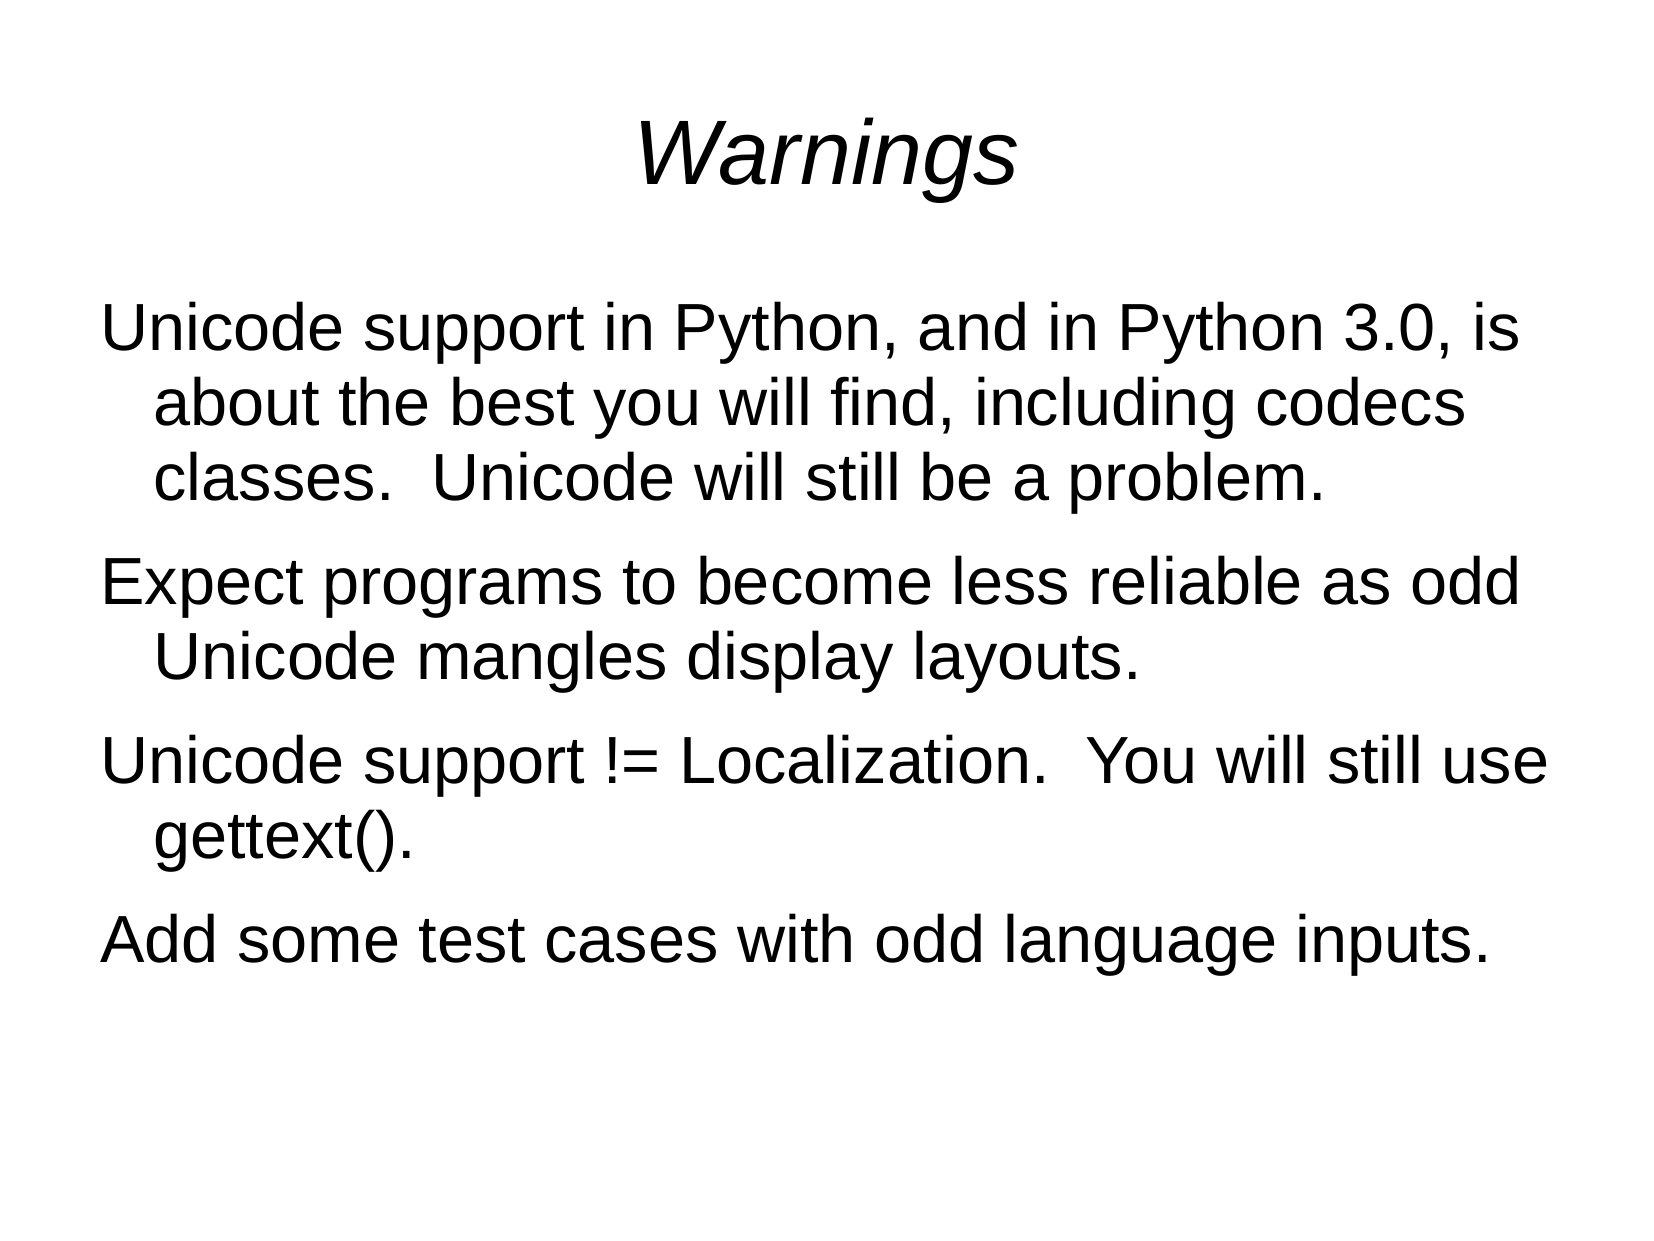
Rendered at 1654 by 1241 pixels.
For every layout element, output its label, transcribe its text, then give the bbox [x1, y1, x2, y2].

title Warnings [82, 56, 1571, 250]
list Unicode support in Python, and in Python 3.0, is about the best you will find, including codecs classes. Unicode will still be a problem. Expect programs to become less reliable as odd Unicode mangles display layouts. Unicode support != Localization. You will still use gettext(). Add some test cases with odd language inputs. [82, 290, 1571, 1174]
